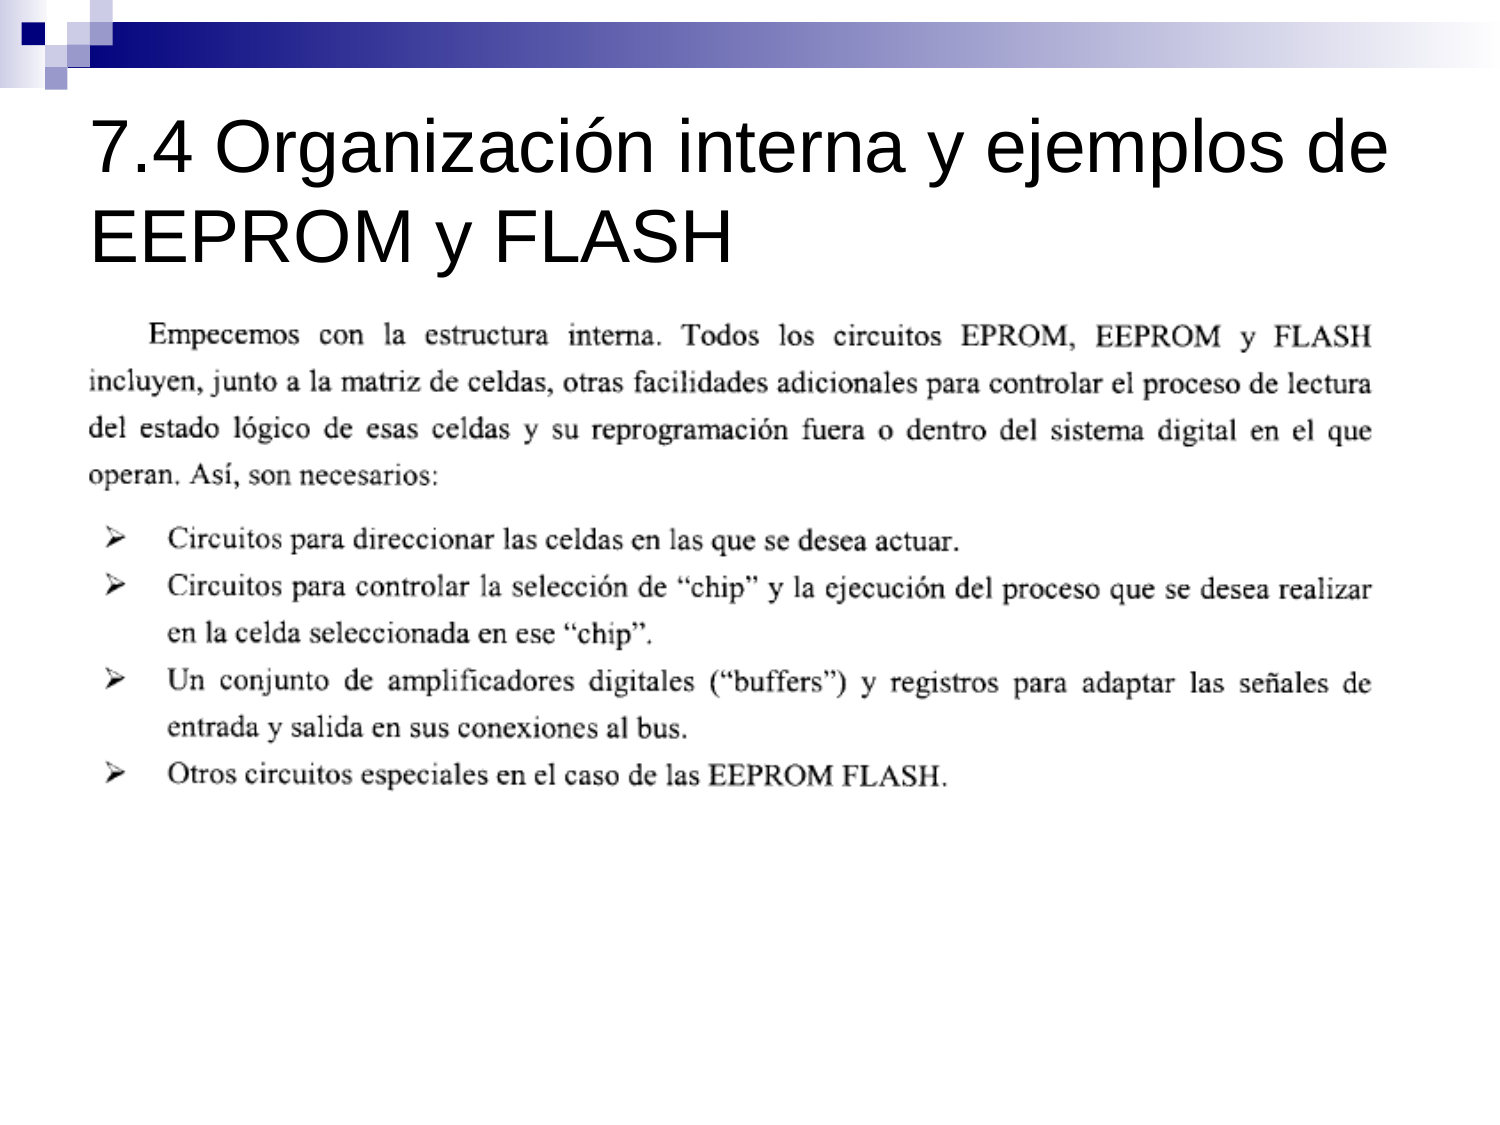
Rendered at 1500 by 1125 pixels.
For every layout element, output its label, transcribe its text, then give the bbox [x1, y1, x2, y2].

title 7.4 Organización interna y ejemplos de EEPROM y FLASH [75, 75, 1426, 301]
picture [88, 314, 1439, 799]
